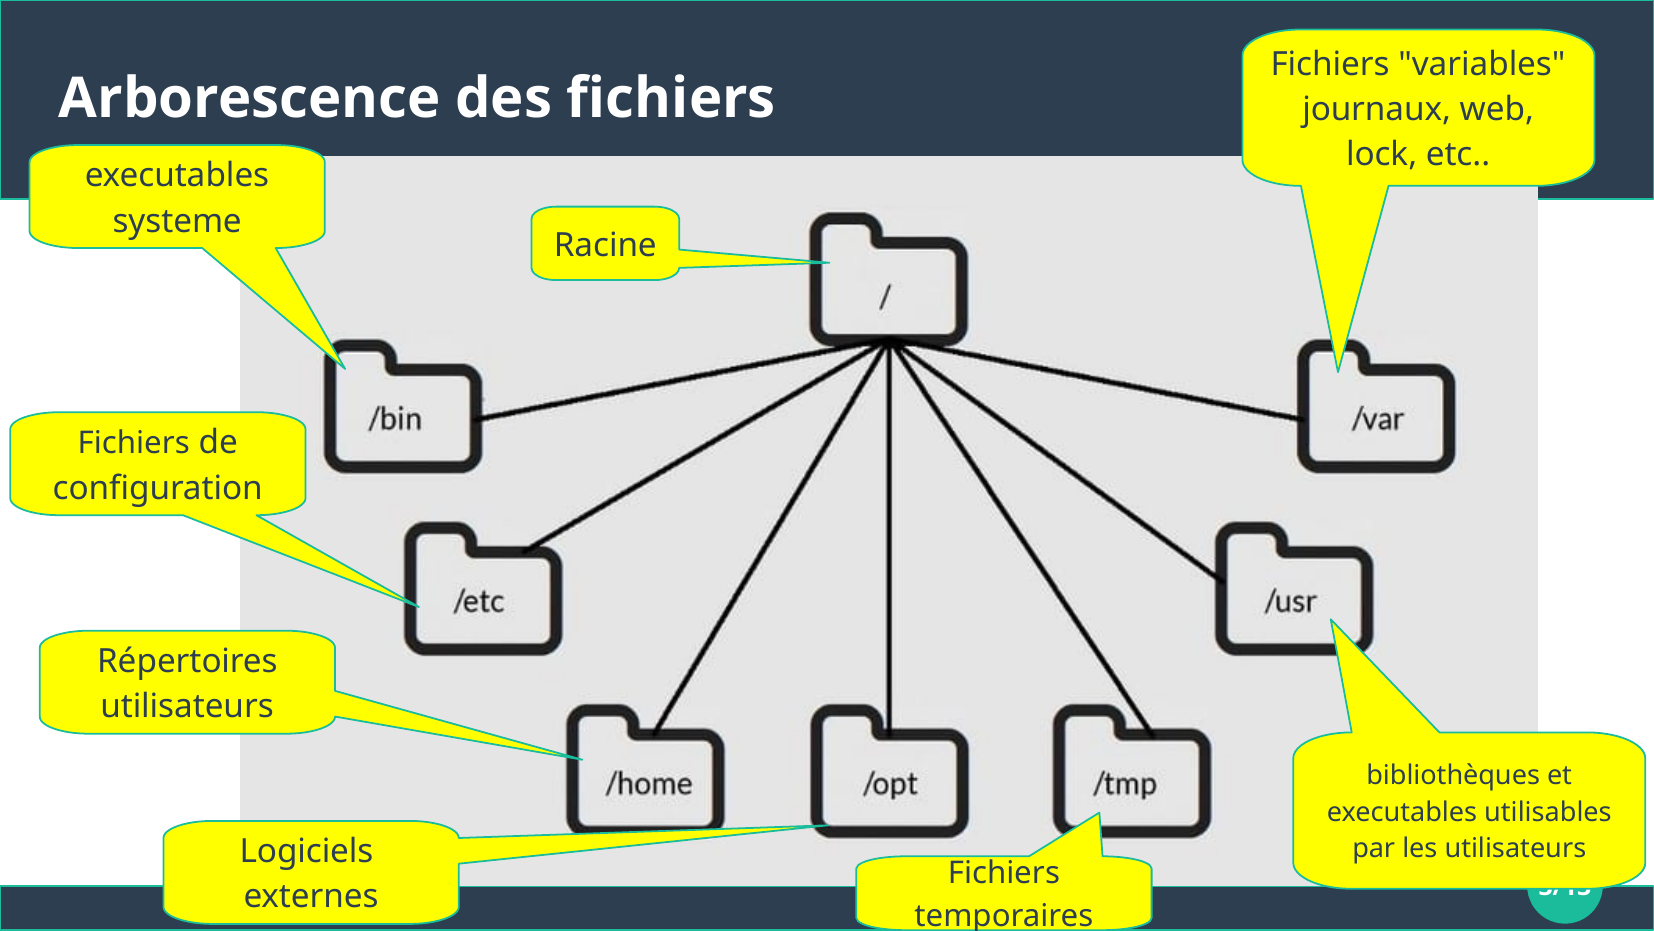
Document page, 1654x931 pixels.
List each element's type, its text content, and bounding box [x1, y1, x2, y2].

text_box bibliothèques et executables utilisables par les utilisateurs [1293, 619, 1646, 889]
text_box Fichiers "variables" journaux, web, lock, etc.. [1242, 29, 1595, 373]
text_box Fichiers de configuration [10, 412, 419, 608]
text_box Logiciels externes [163, 820, 829, 924]
picture [240, 156, 1538, 886]
text_box executables systeme [29, 145, 346, 369]
text_box Répertoires utilisateurs [39, 630, 583, 760]
text_box Fichiers temporaires [856, 812, 1152, 931]
title Arborescence des fichiers [59, 37, 1257, 155]
text_box Racine [531, 206, 830, 281]
